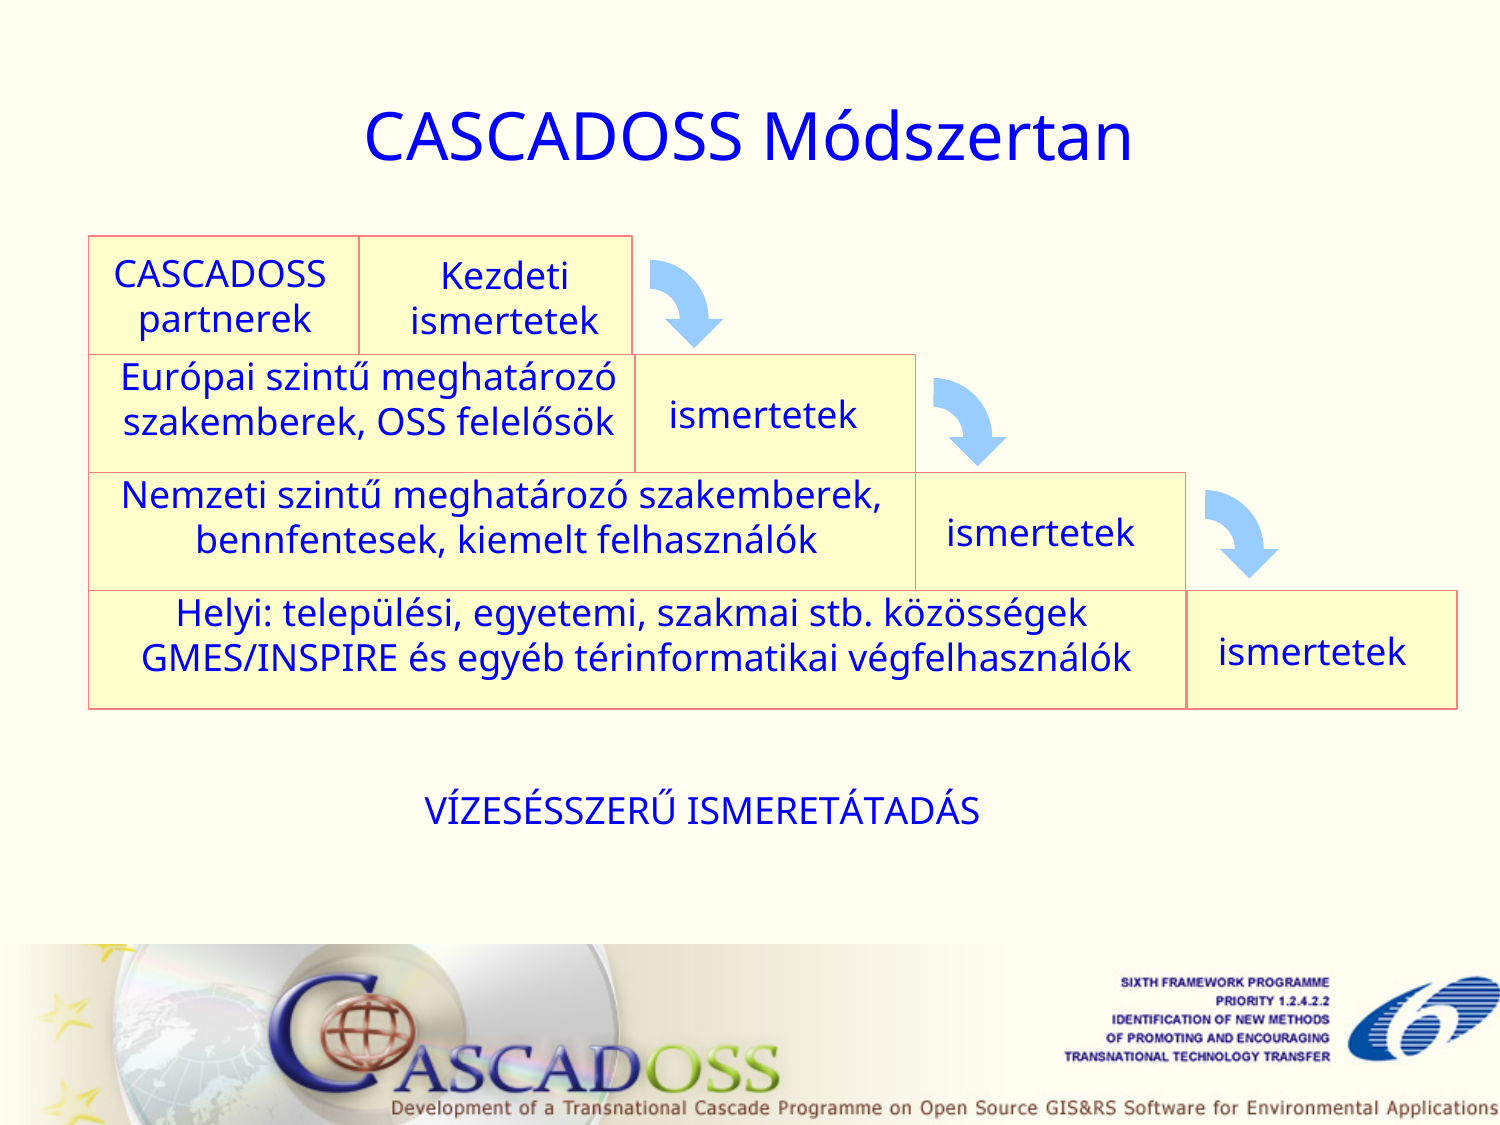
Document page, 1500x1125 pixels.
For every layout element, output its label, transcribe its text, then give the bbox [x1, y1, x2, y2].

title CASCADOSS Módszertan [75, 59, 1425, 207]
text_box ismertetek [931, 502, 1134, 563]
text_box Nemzeti szintű meghatározó szakemberek, bennfentesek, kiemelt felhasználók [88, 472, 915, 590]
text_box [1187, 590, 1458, 709]
text_box ismertetek [653, 383, 857, 444]
text_box [634, 354, 1186, 591]
text_box CASCADOSS partnerek [88, 236, 358, 354]
text_box Helyi: települési, egyetemi, szakmai stb. közösségek GMES/INSPIRE és egyéb térinformatikai végfelhasználók [88, 590, 1186, 709]
text_box [649, 259, 724, 349]
text_box Európai szintű meghatározó szakemberek, OSS felelősök [88, 354, 634, 472]
text_box [933, 377, 1007, 467]
picture [0, 944, 1500, 1125]
text_box VÍZESÉSSZERŰ ISMERETÁTADÁS [409, 779, 1087, 840]
text_box [1205, 490, 1279, 579]
text_box ismertetek [1203, 620, 1406, 681]
text_box Kezdeti ismertetek [395, 244, 598, 350]
text_box [358, 236, 632, 355]
